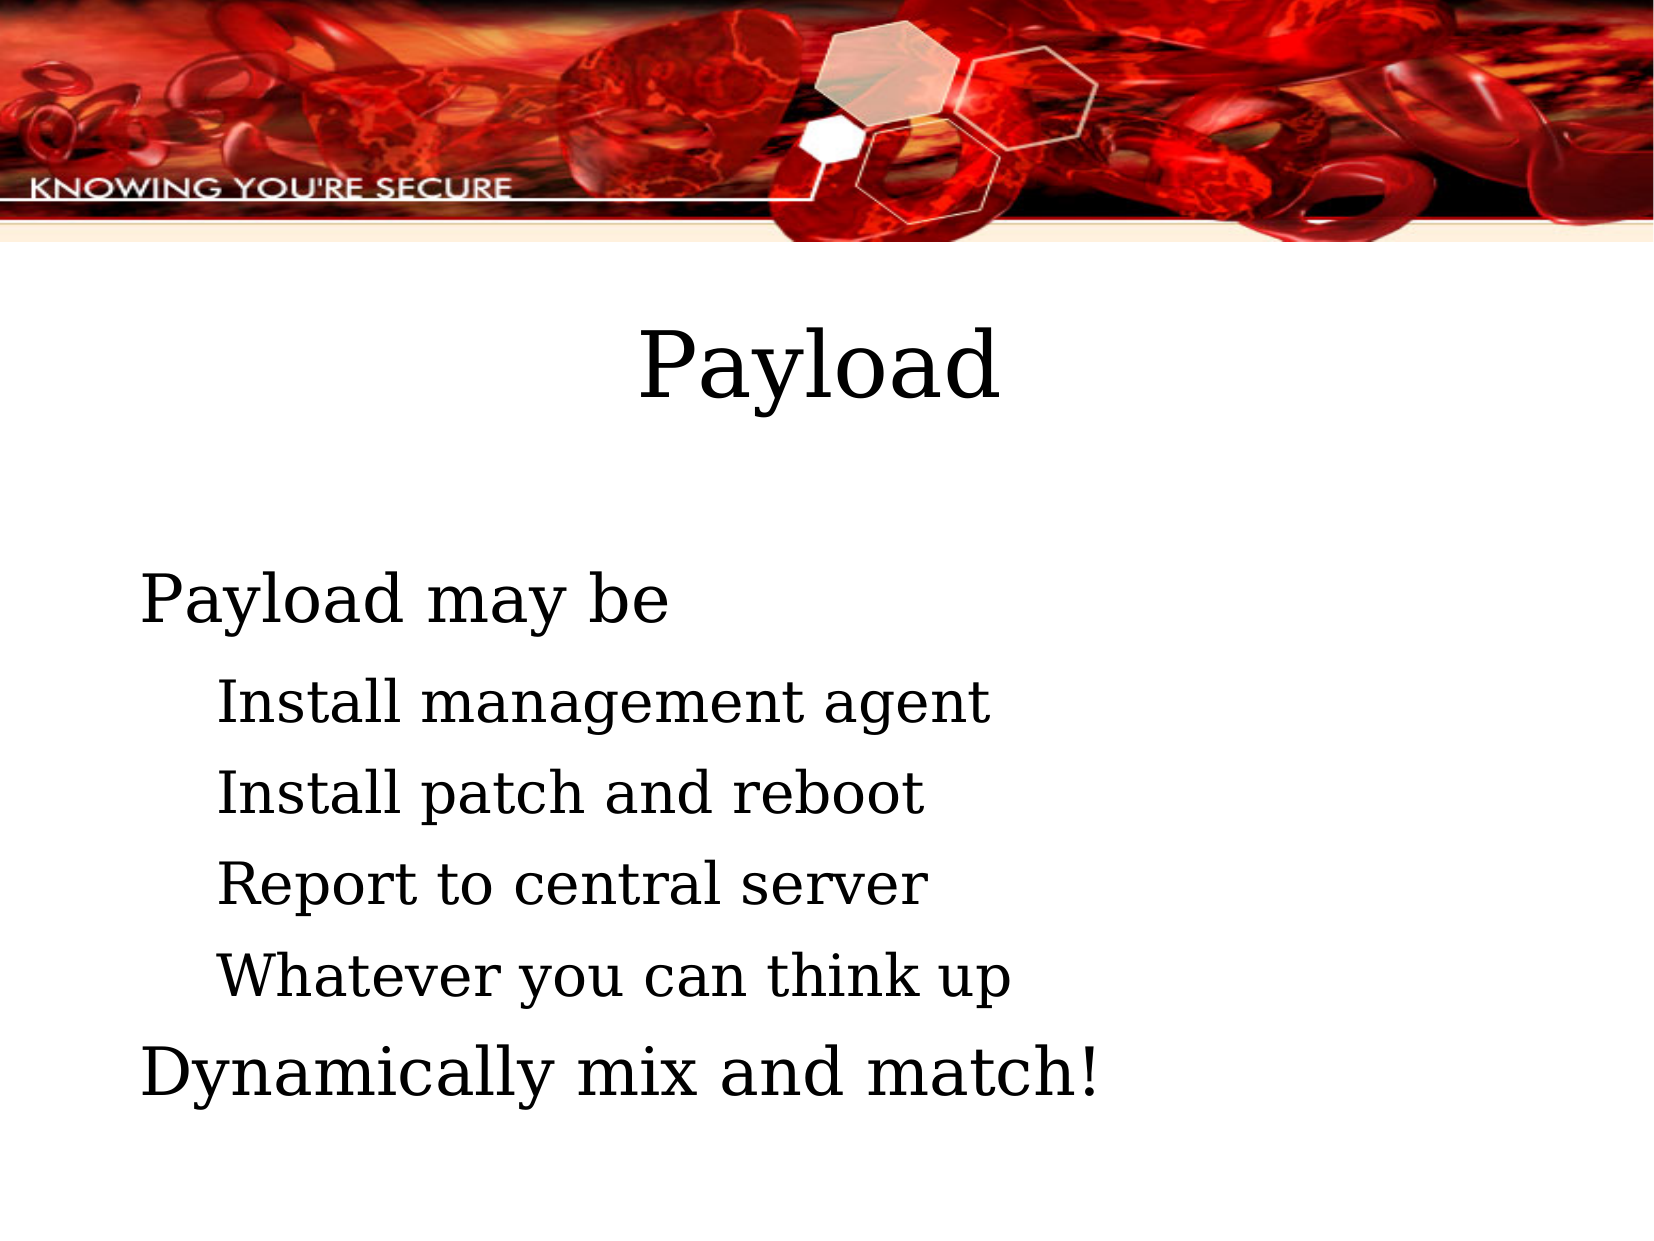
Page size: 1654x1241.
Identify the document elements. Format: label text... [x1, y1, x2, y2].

title Payload [113, 261, 1526, 470]
picture [0, 0, 1654, 242]
list Payload may be Install management agent Install patch and reboot Report to central server Whatever you can think up Dynamically mix and match! [121, 560, 1534, 1127]
